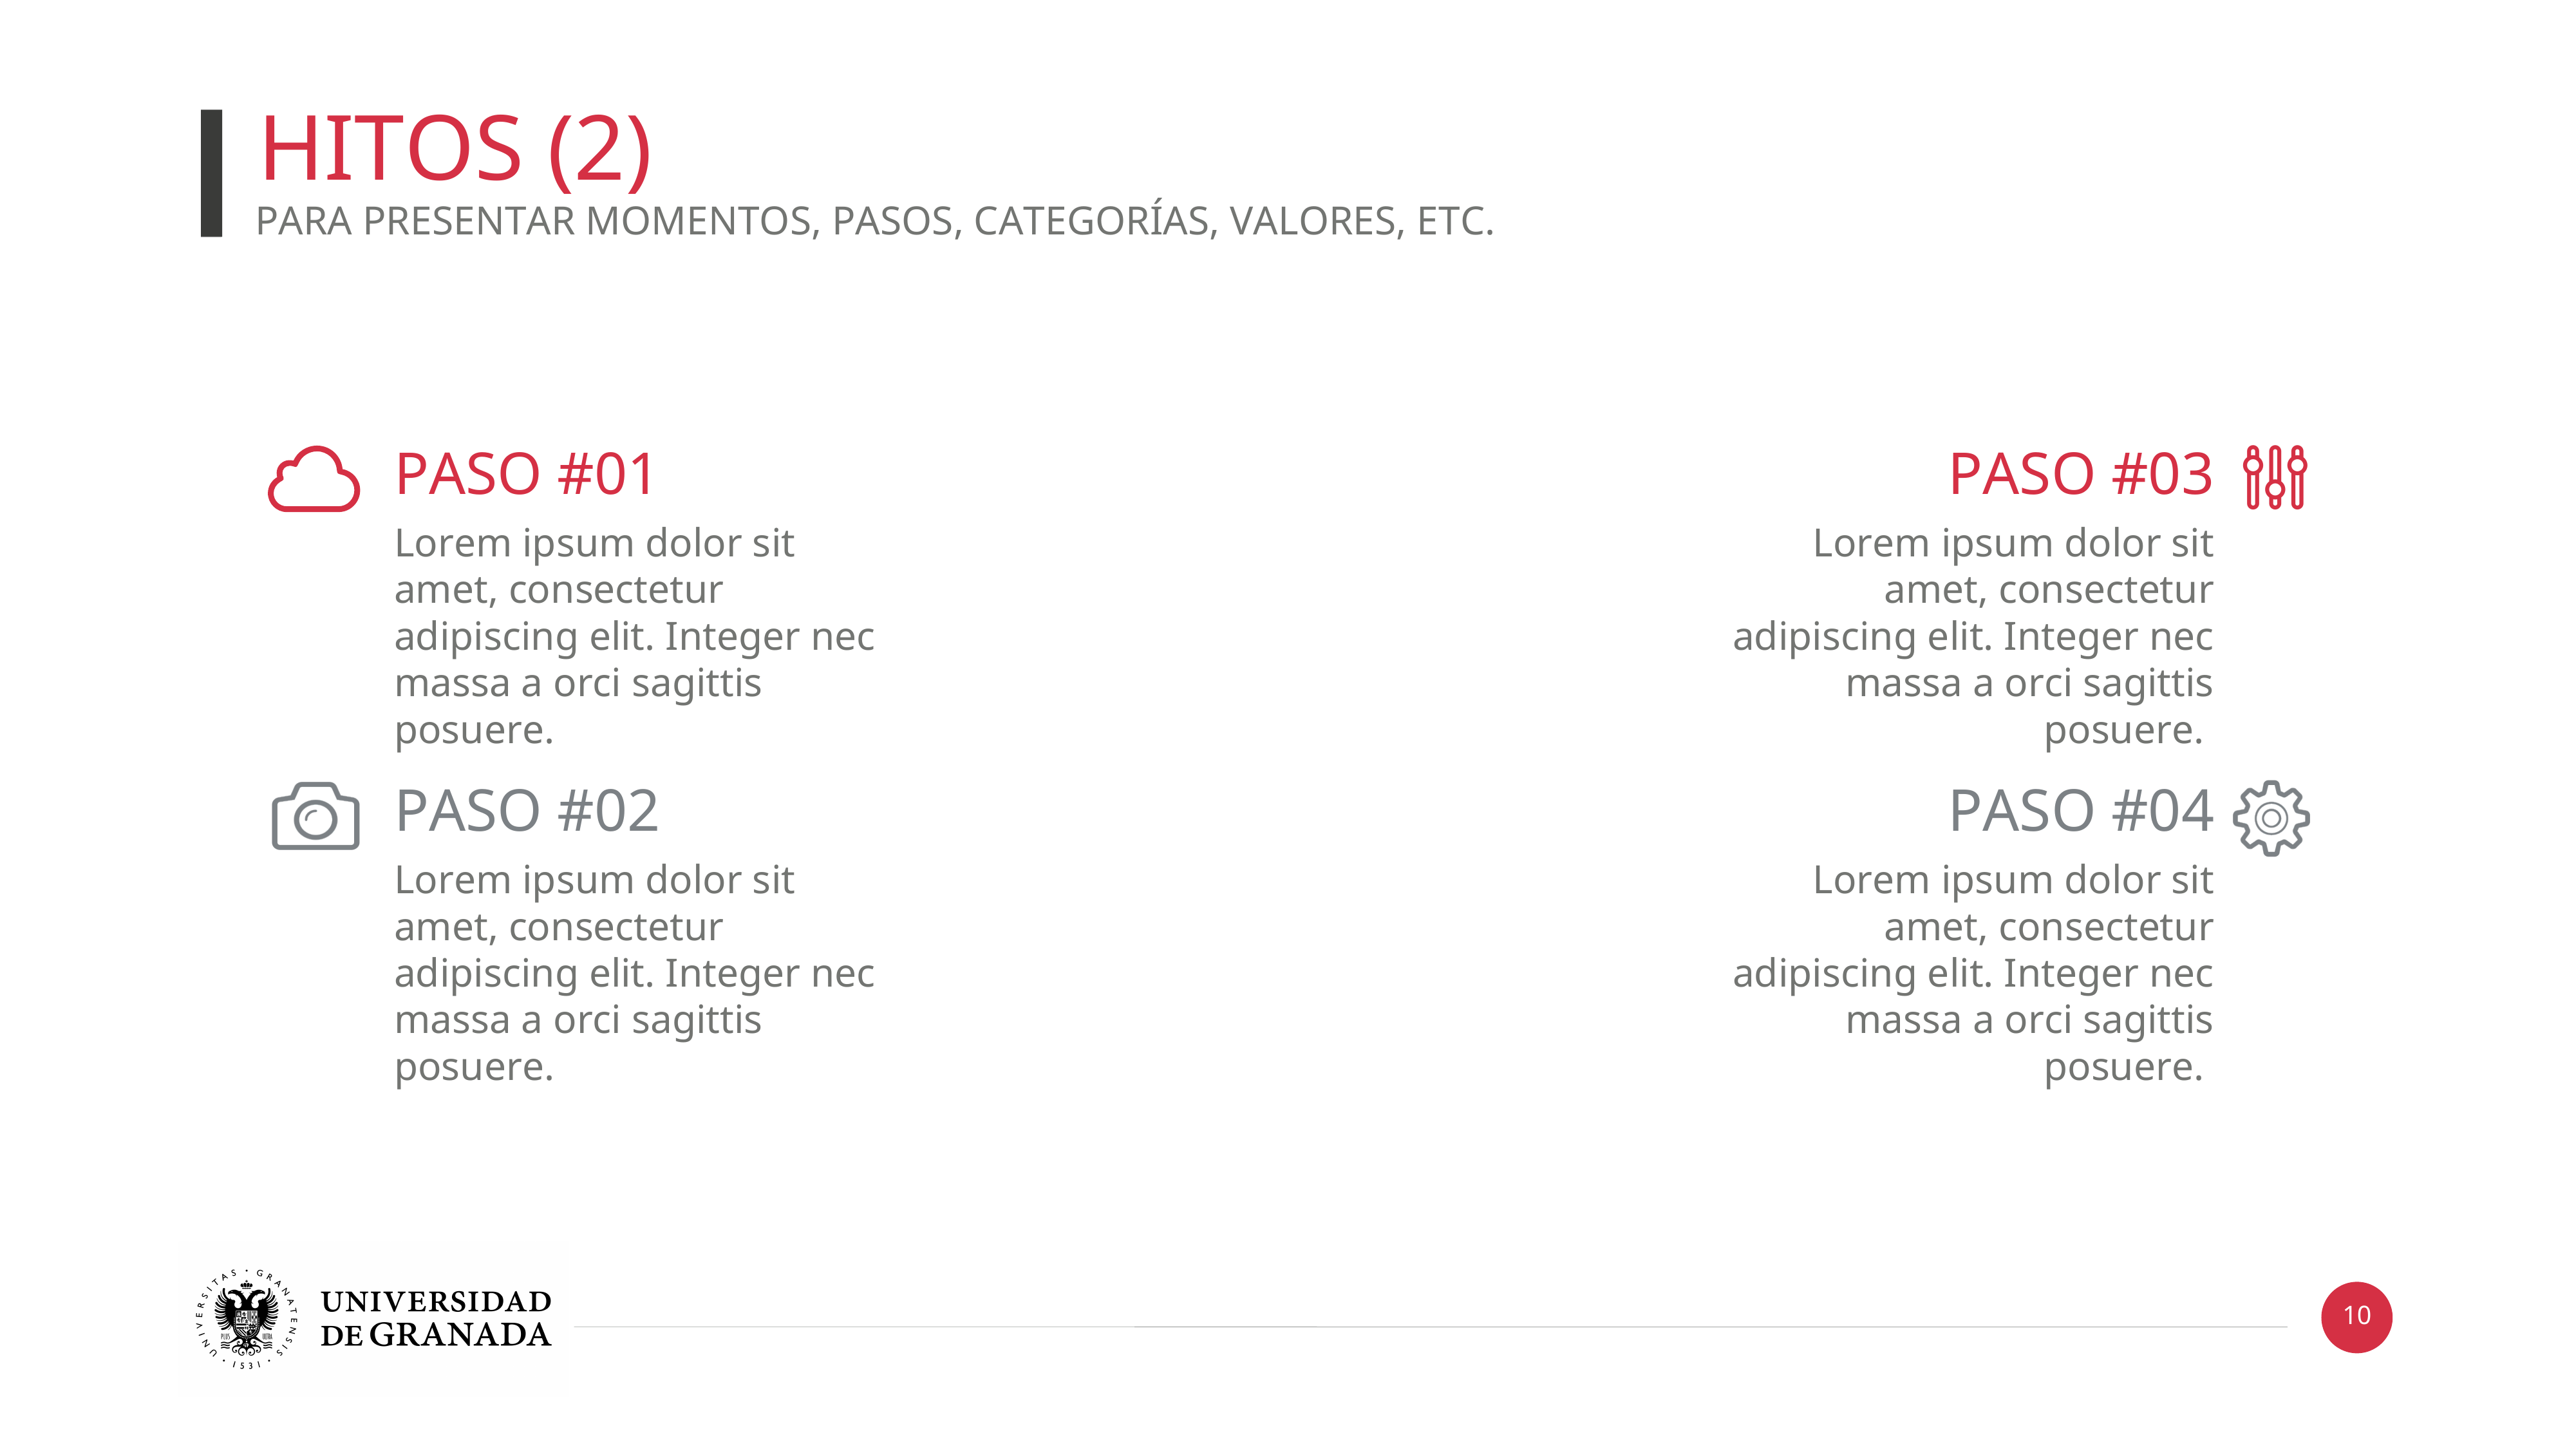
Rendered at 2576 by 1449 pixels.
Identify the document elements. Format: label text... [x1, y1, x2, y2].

text_box Lorem ipsum dolor sit amet, consectetur adipiscing elit. Integer nec massa a orci sagittis posuere. [1708, 513, 2224, 756]
text_box HITOS (2) [248, 85, 2402, 204]
text_box PASO #04 [1708, 768, 2224, 848]
picture [271, 781, 360, 851]
text_box <número> [2308, 1278, 2407, 1356]
text_box Lorem ipsum dolor sit amet, consectetur adipiscing elit. Integer nec massa a orci sagittis posuere. [384, 513, 901, 756]
text_box [268, 445, 361, 513]
text_box PASO #01 [384, 431, 901, 511]
picture [2242, 444, 2308, 510]
text_box PASO #02 [384, 768, 901, 848]
picture [178, 1241, 569, 1397]
text_box Lorem ipsum dolor sit amet, consectetur adipiscing elit. Integer nec massa a orci sagittis posuere. [384, 849, 901, 1093]
text_box PARA PRESENTAR MOMENTOS, PASOS, CATEGORÍAS, VALORES, ETC. [245, 191, 2400, 247]
text_box [201, 109, 223, 237]
picture [2232, 780, 2311, 857]
text_box Lorem ipsum dolor sit amet, consectetur adipiscing elit. Integer nec massa a orci sagittis posuere. [1708, 849, 2224, 1093]
text_box PASO #03 [1708, 431, 2224, 511]
